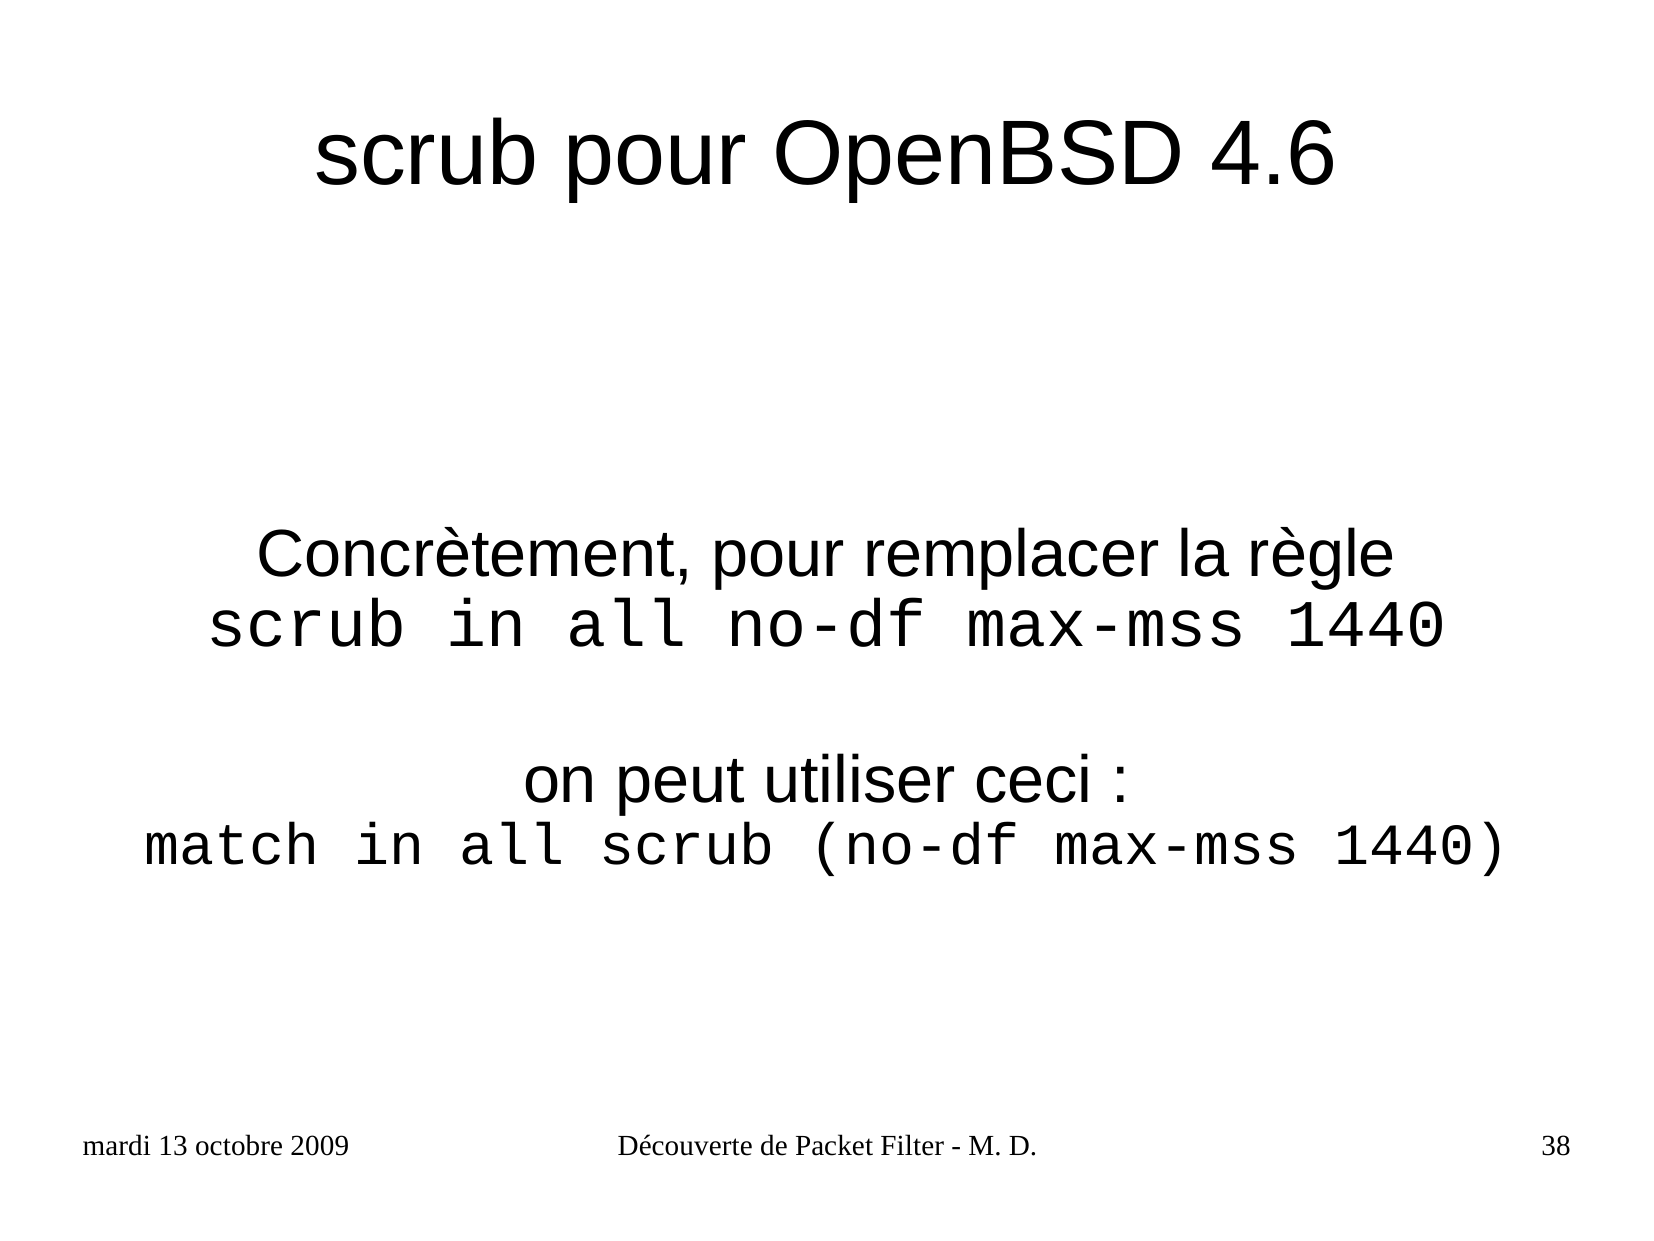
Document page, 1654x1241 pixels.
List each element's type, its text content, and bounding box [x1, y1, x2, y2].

subtitle Concrètement, pour remplacer la règle scrub in all no-df max-mss 1440 on peut utiliser ceci : match in all scrub (no-df max-mss 1440) [82, 297, 1571, 1102]
title scrub pour OpenBSD 4.6 [82, 56, 1571, 250]
